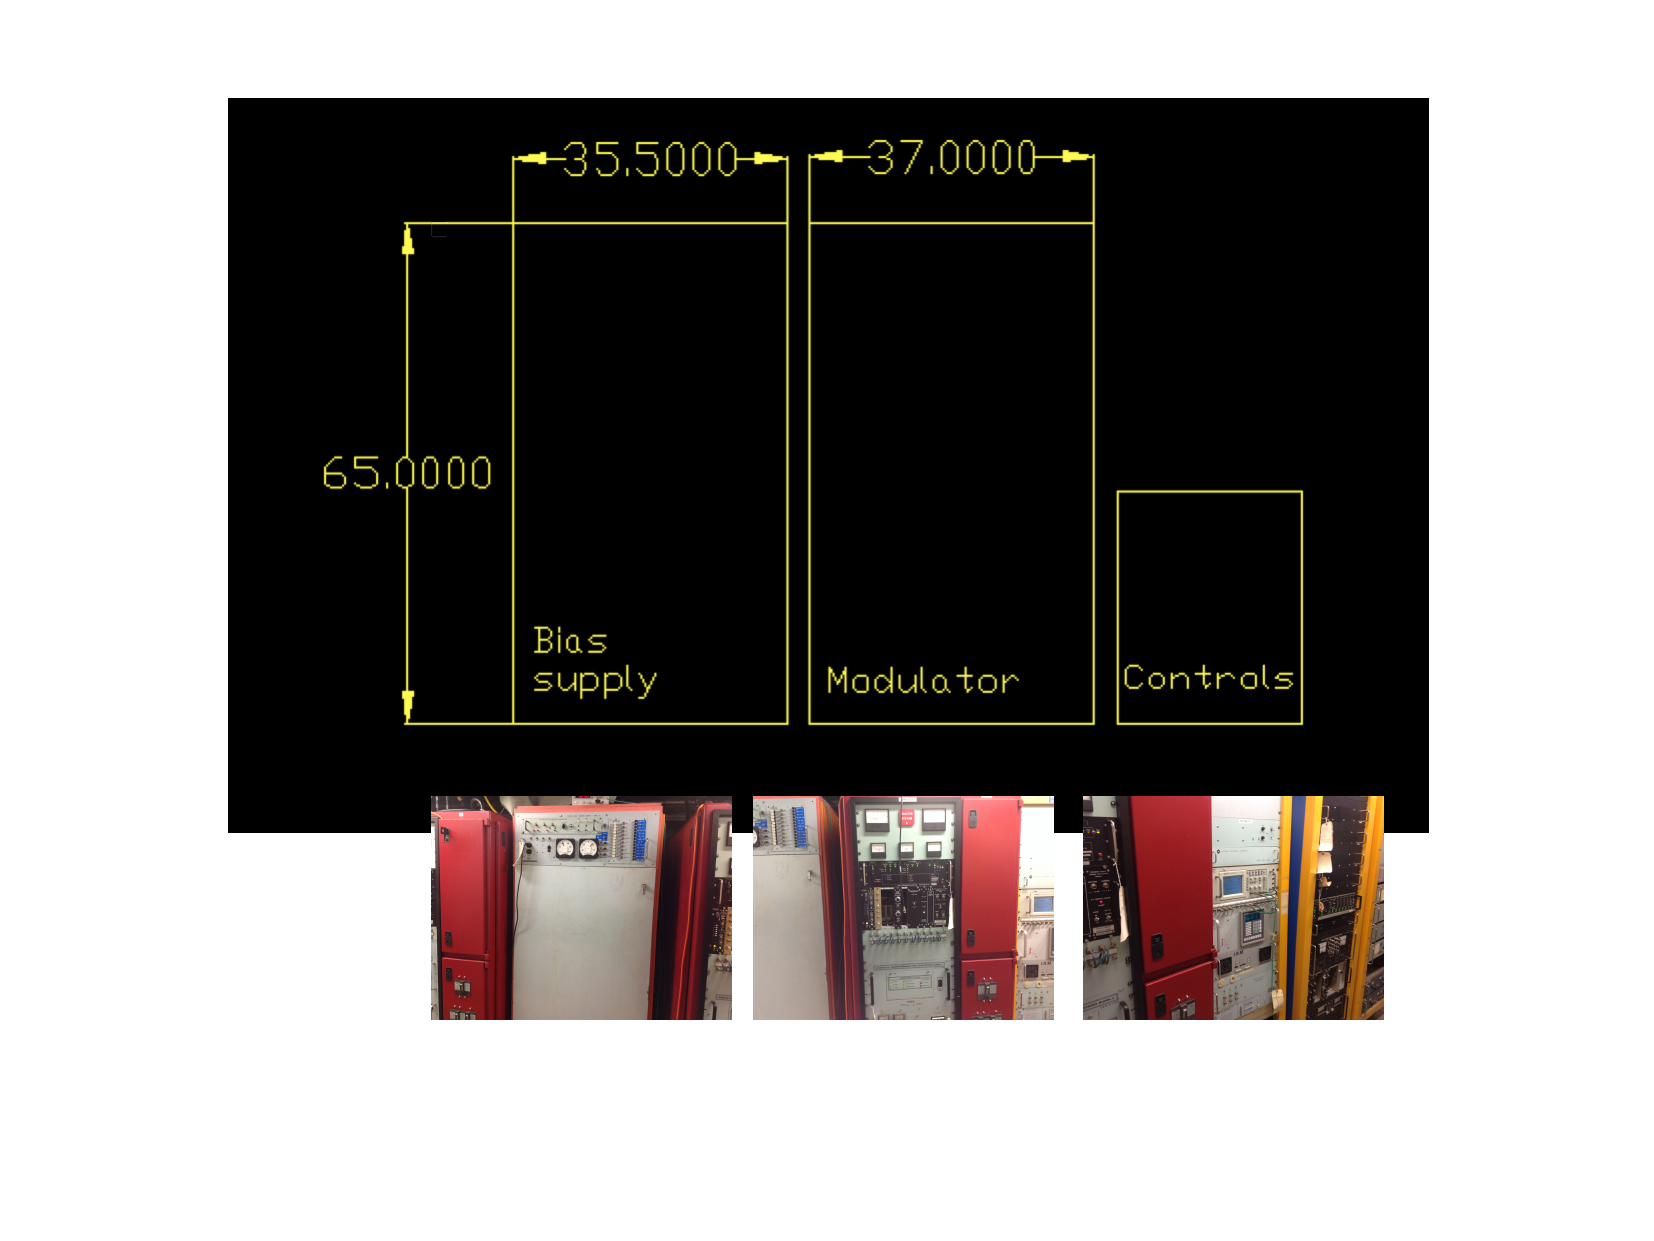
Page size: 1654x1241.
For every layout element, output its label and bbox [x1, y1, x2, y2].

picture [228, 98, 1429, 1021]
